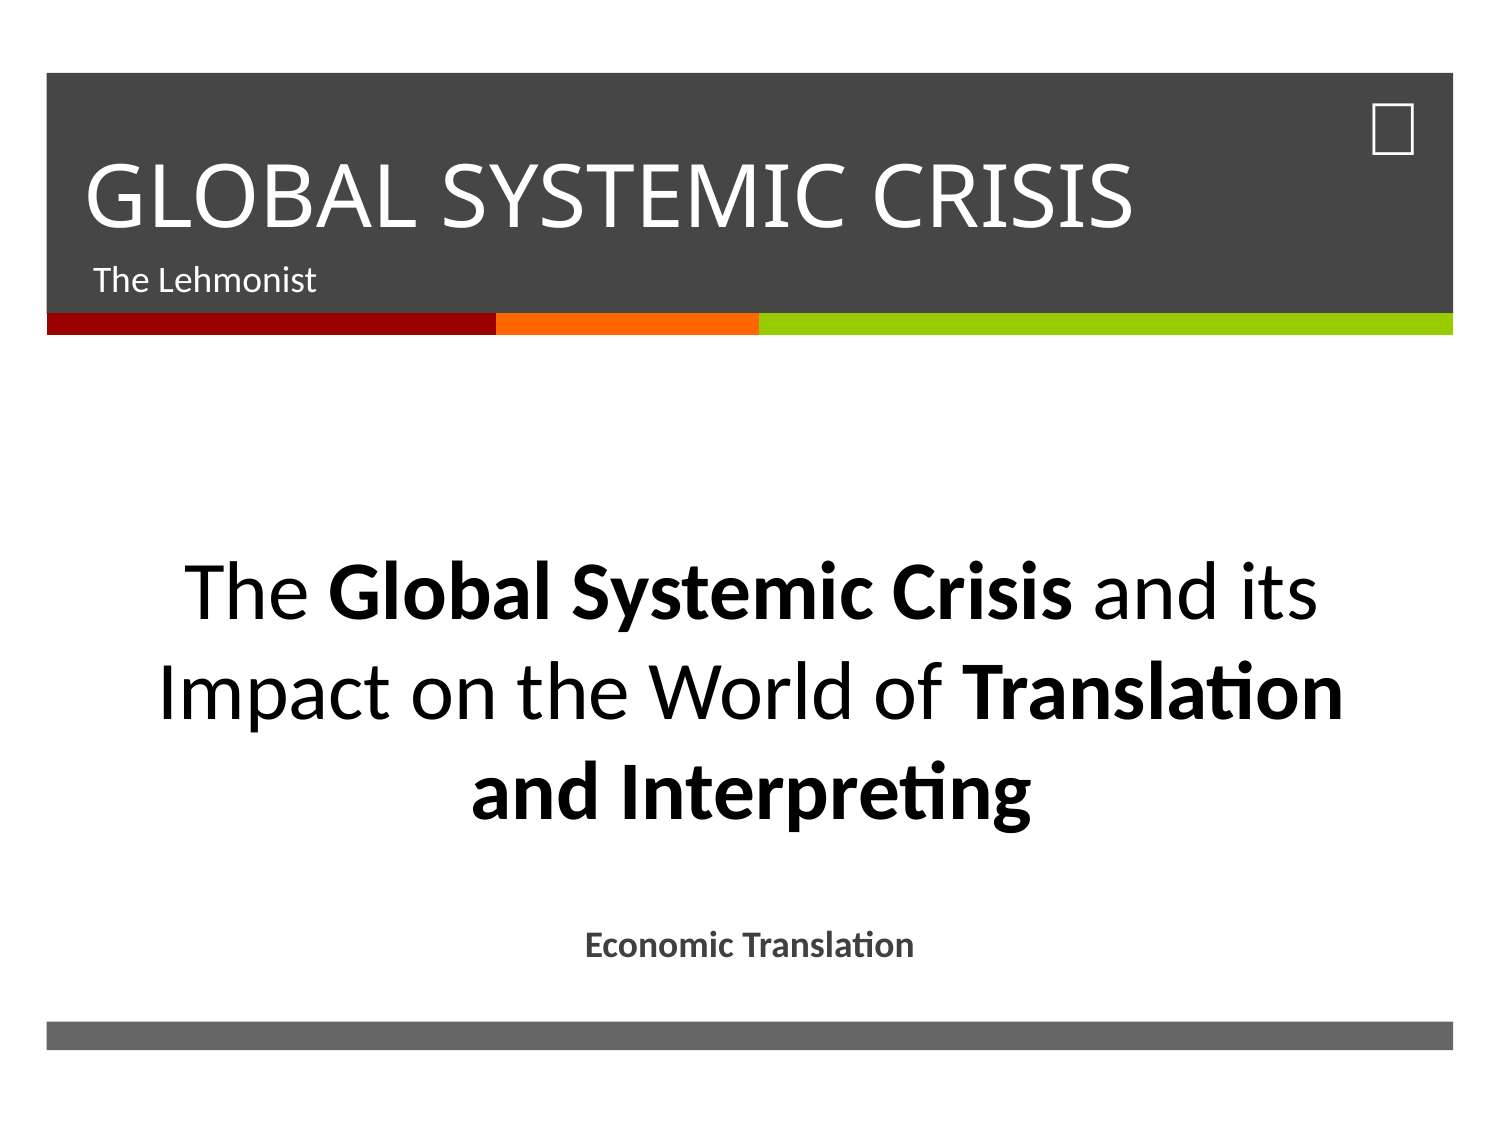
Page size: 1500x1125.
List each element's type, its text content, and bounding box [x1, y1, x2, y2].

text_box The Global Systemic Crisis and its Impact on the World of Translation and Interpreting [78, 528, 1426, 847]
text_box GLOBAL SYSTEMIC CRISIS [69, 73, 1351, 253]
text_box Economic Translation [225, 912, 1276, 973]
text_box The Lehmonist [78, 251, 1351, 331]
